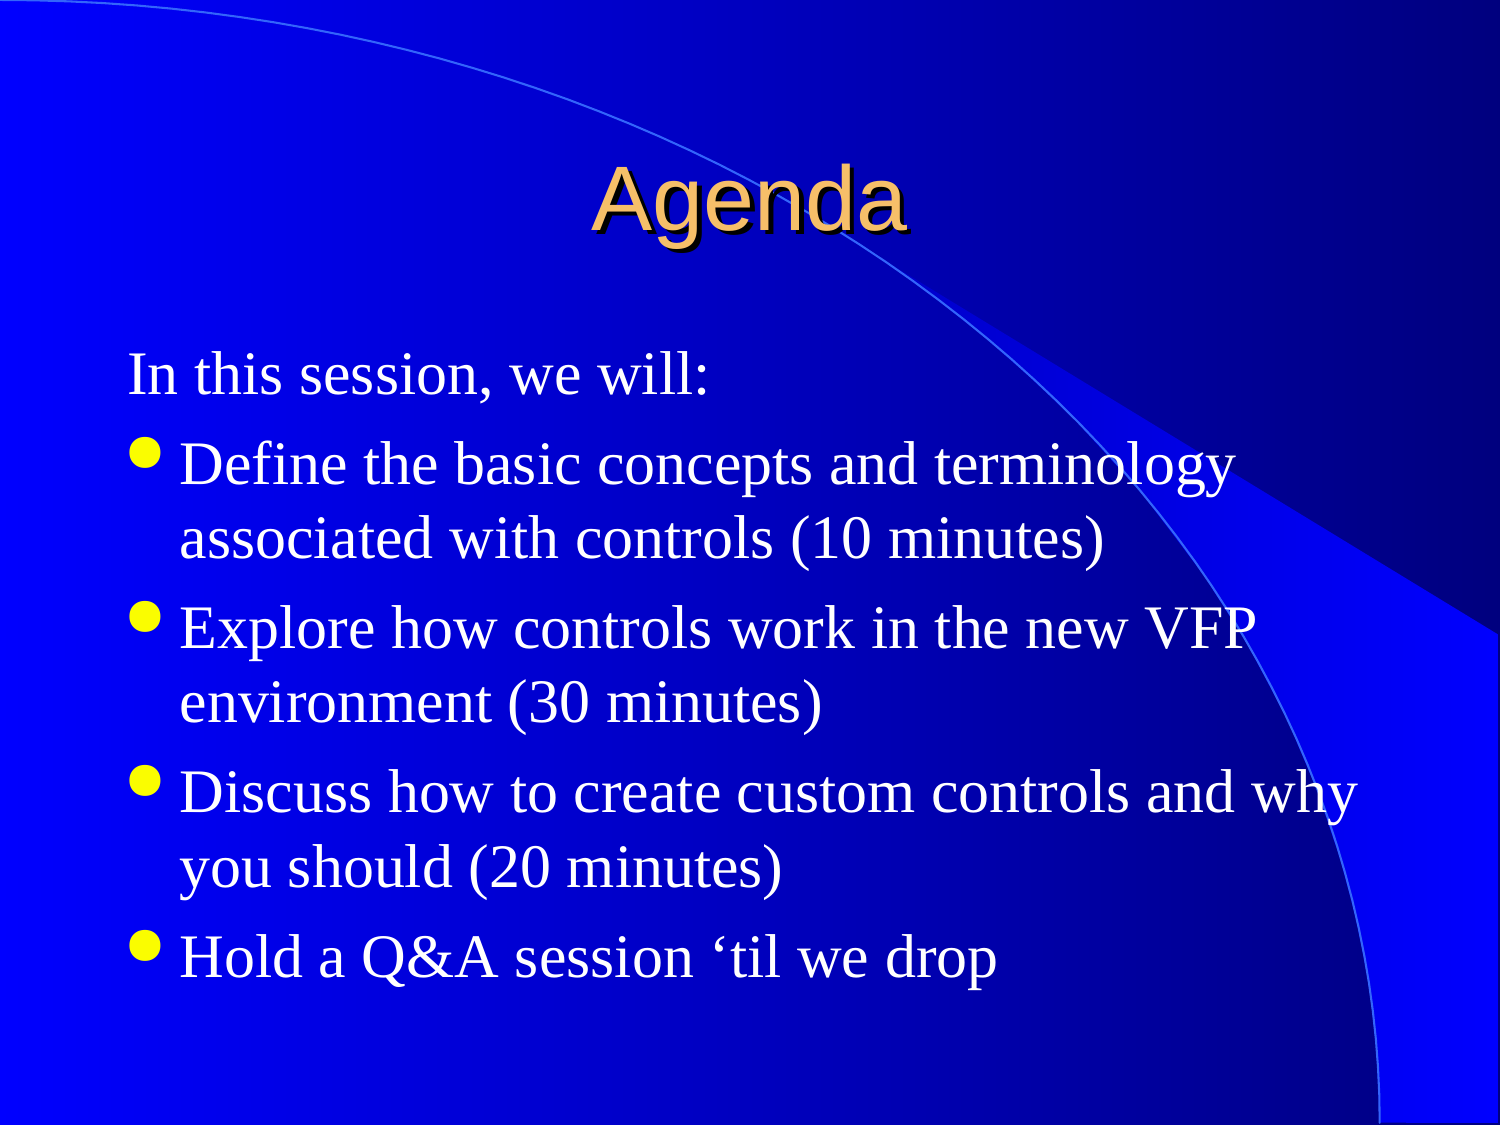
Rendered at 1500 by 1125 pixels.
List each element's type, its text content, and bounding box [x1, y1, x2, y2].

title Agenda [112, 99, 1388, 288]
list In this session, we will: Define the basic concepts and terminology associated with controls (10 minutes) Explore how controls work in the new VFP environment (30 minutes) Discuss how to create custom controls and why you should (20 minutes) Hold a Q&A session ‘til we drop [112, 324, 1388, 1000]
